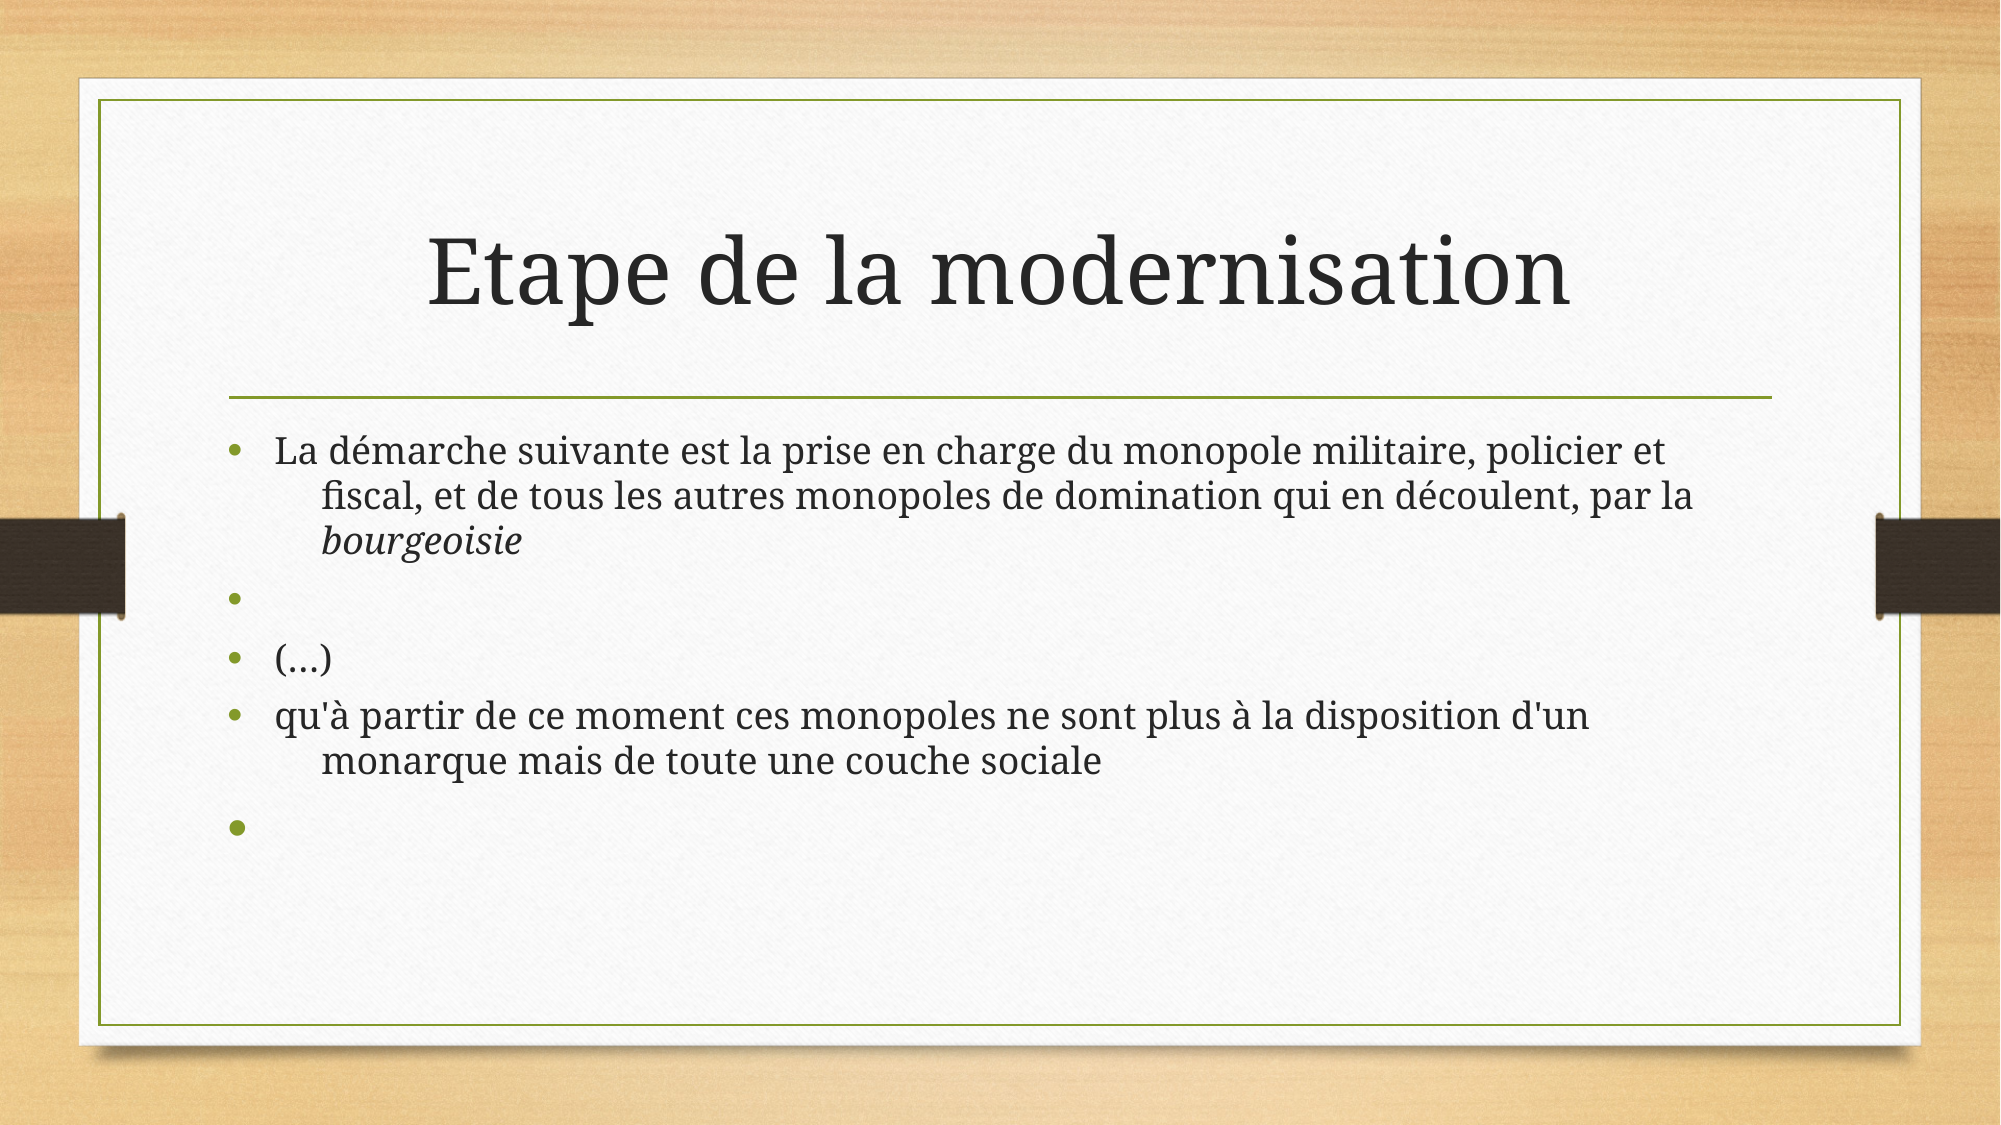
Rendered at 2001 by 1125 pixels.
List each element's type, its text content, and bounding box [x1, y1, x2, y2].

list La démarche suivante est la prise en charge du monopole militaire, policier et fiscal, et de tous les autres monopoles de domination qui en découlent, par la bourgeoisie (…) qu'à partir de ce moment ces monopoles ne sont plus à la disposition d'un monarque mais de toute une couche sociale [212, 419, 1788, 964]
title Etape de la modernisation [212, 161, 1788, 376]
